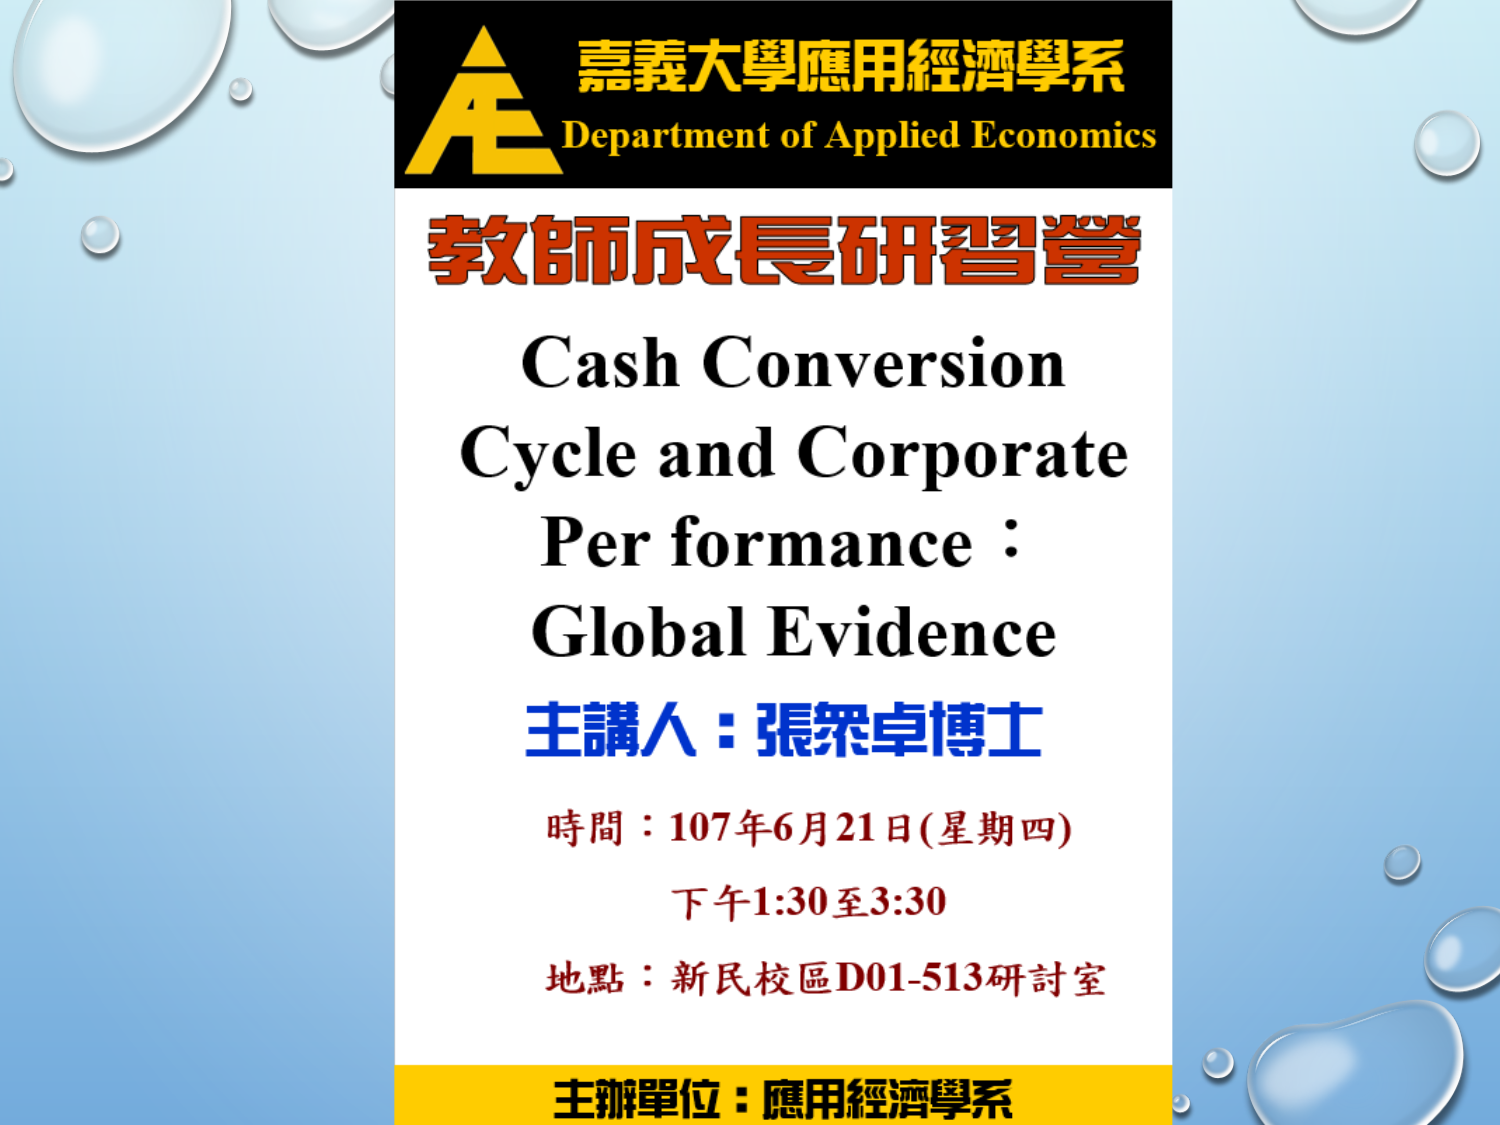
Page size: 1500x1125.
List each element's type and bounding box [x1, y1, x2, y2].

picture [394, 0, 1173, 1125]
